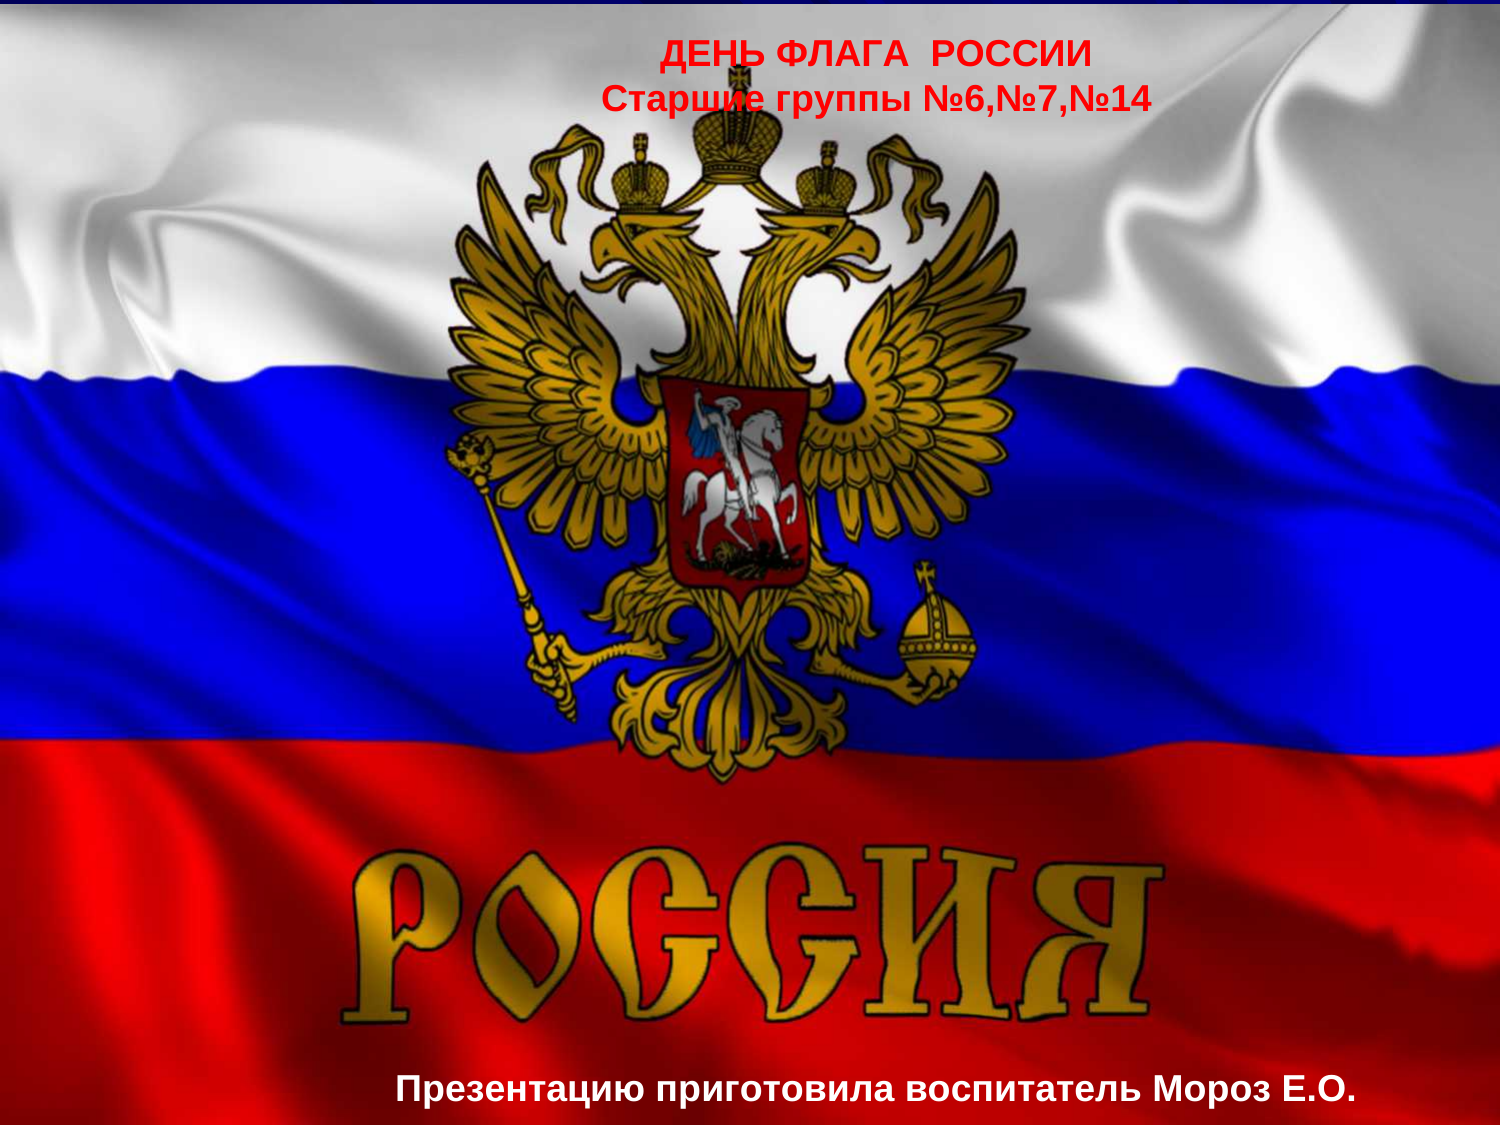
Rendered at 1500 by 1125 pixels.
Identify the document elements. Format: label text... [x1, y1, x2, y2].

text_box ДЕНЬ ФЛАГА РОССИИ Старшие группы №6,№7,№14 Презентацию приготовила воспитатель Мороз Е.О. [252, 20, 1500, 1117]
picture [0, 4, 1500, 1125]
